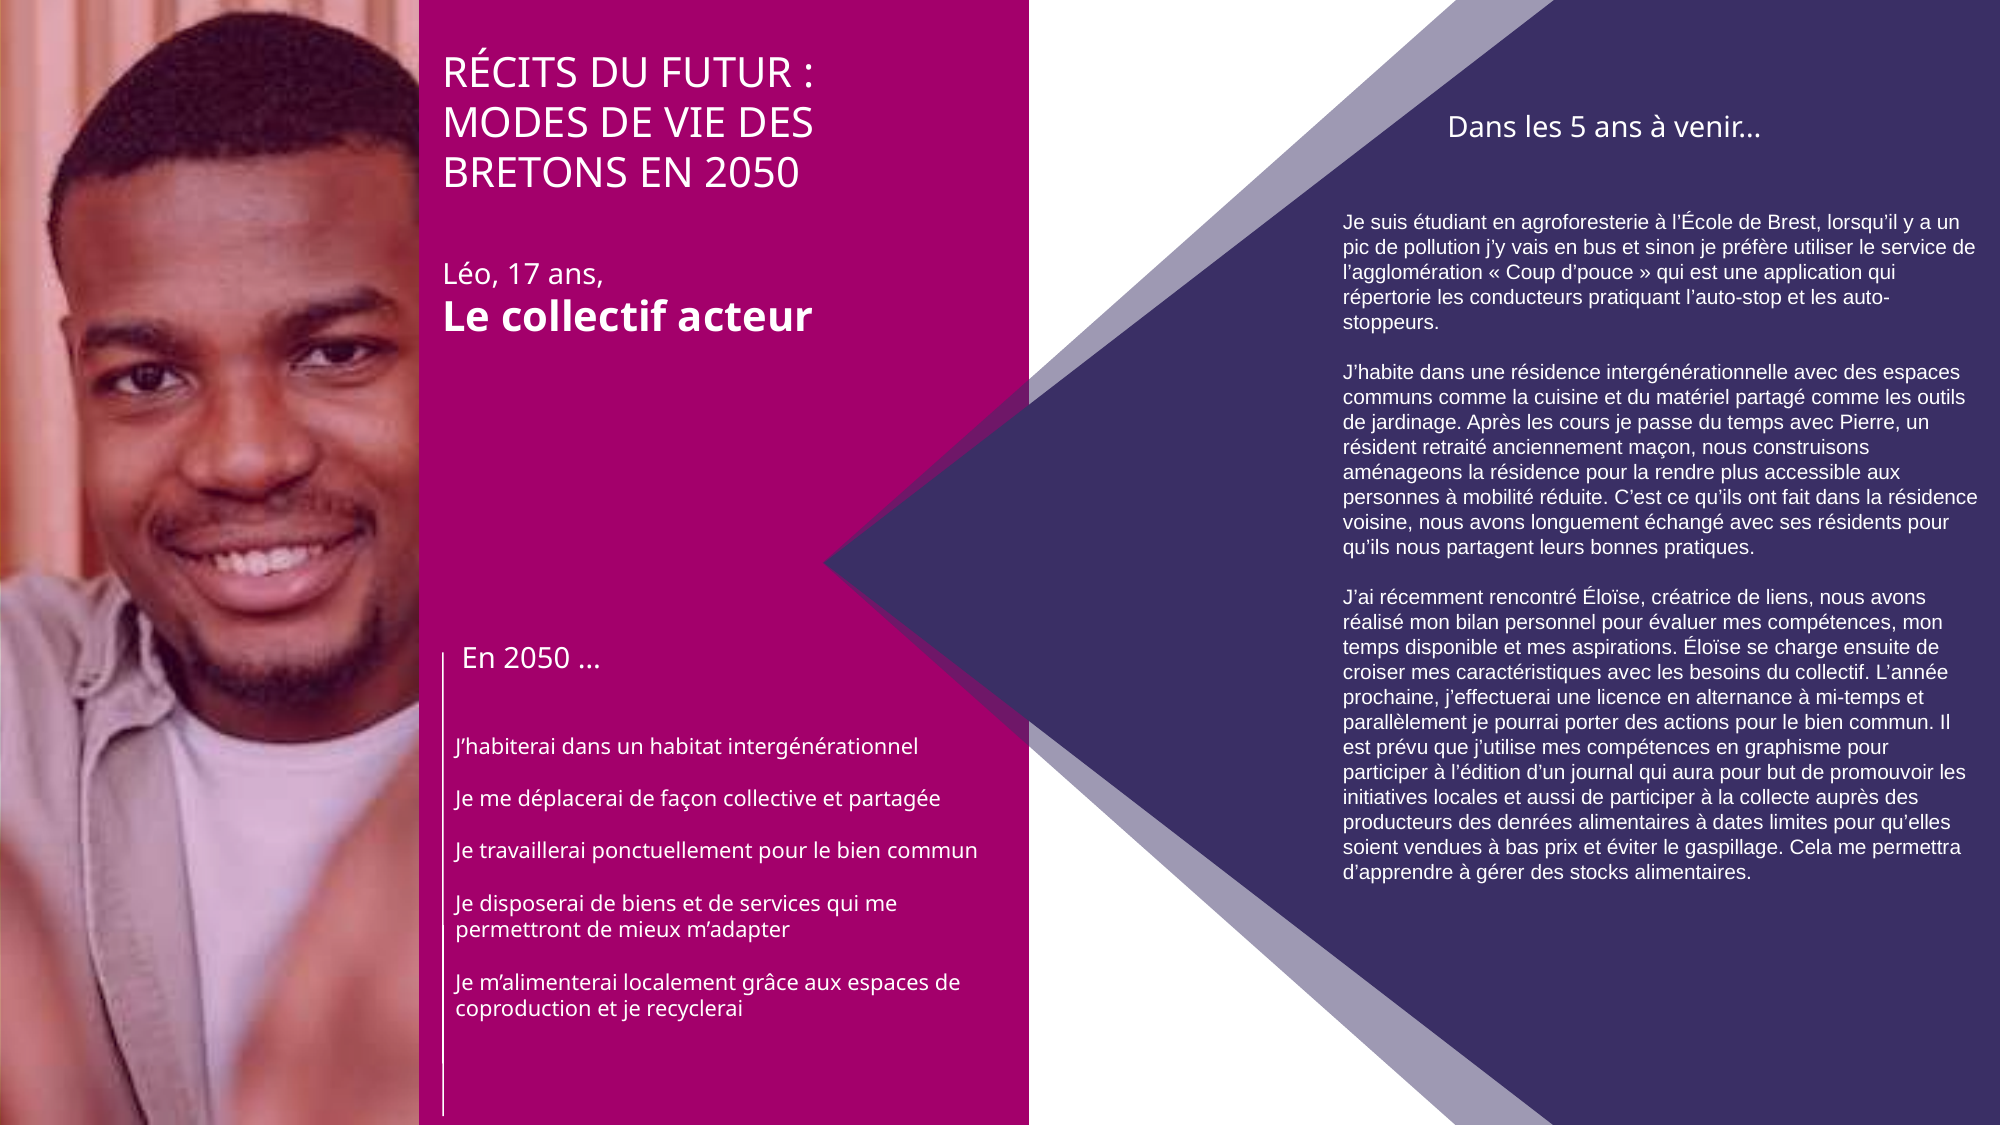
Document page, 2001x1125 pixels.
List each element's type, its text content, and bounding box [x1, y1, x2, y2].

text_box Léo, 17 ans, Le collectif acteur [428, 248, 1037, 348]
text_box RÉCITS DU FUTUR : MODES DE VIE DES BRETONS EN 2050 [428, 39, 906, 204]
text_box Dans les 5 ans à venir… [1433, 101, 2000, 151]
text_box En 2050 … [447, 631, 1057, 681]
text_box J’habiterai dans un habitat intergénérationnel Je me déplacerai de façon collective et partagée Je travaillerai ponctuellement pour le bien commun Je disposerai de biens et de services qui me permettront de mieux m’adapter Je m’alimenterai localement grâce aux espaces de coproduction et je recyclerai [444, 725, 1009, 1028]
text_box Je suis étudiant en agroforesterie à l’École de Brest, lorsqu’il y a un pic de pollution j’y vais en bus et sinon je préfère utiliser le service de l’agglomération « Coup d’pouce » qui est une application qui répertorie les conducteurs pratiquant l’auto-stop et les auto-stoppeurs. J’habite dans une résidence intergénérationnelle avec des espaces communs comme la cuisine et du matériel partagé comme les outils de jardinage. Après les cours je passe du temps avec Pierre, un résident retraité anciennement maçon, nous construisons aménageons la résidence pour la rendre plus accessible aux personnes à mobilité réduite. C’est ce qu’ils ont fait dans la résidence voisine, nous avons longuement échangé avec ses résidents pour qu’ils nous partagent leurs bonnes pratiques. J’ai récemment rencontré Éloïse, créatrice de liens, nous avons réalisé mon bilan personnel pour évaluer mes compétences, mon temps disponible et mes aspirations. Éloïse se charge ensuite de croiser mes caractéristiques avec les besoins du collectif. L’année prochaine, j’effectuerai une licence en alternance à mi-temps et parallèlement je pourrai porter des actions pour le bien commun. Il est prévu que j’utilise mes compétences en graphisme pour participer à l’édition d’un journal qui aura pour but de promouvoir les initiatives locales et aussi de participer à la collecte auprès des producteurs des denrées alimentaires à dates limites pour qu’elles soient vendues à bas prix et éviter le gaspillage. Cela me permettra d’apprendre à gérer des stocks alimentaires. [1328, 202, 1994, 891]
text_box [1, 0, 2000, 1125]
